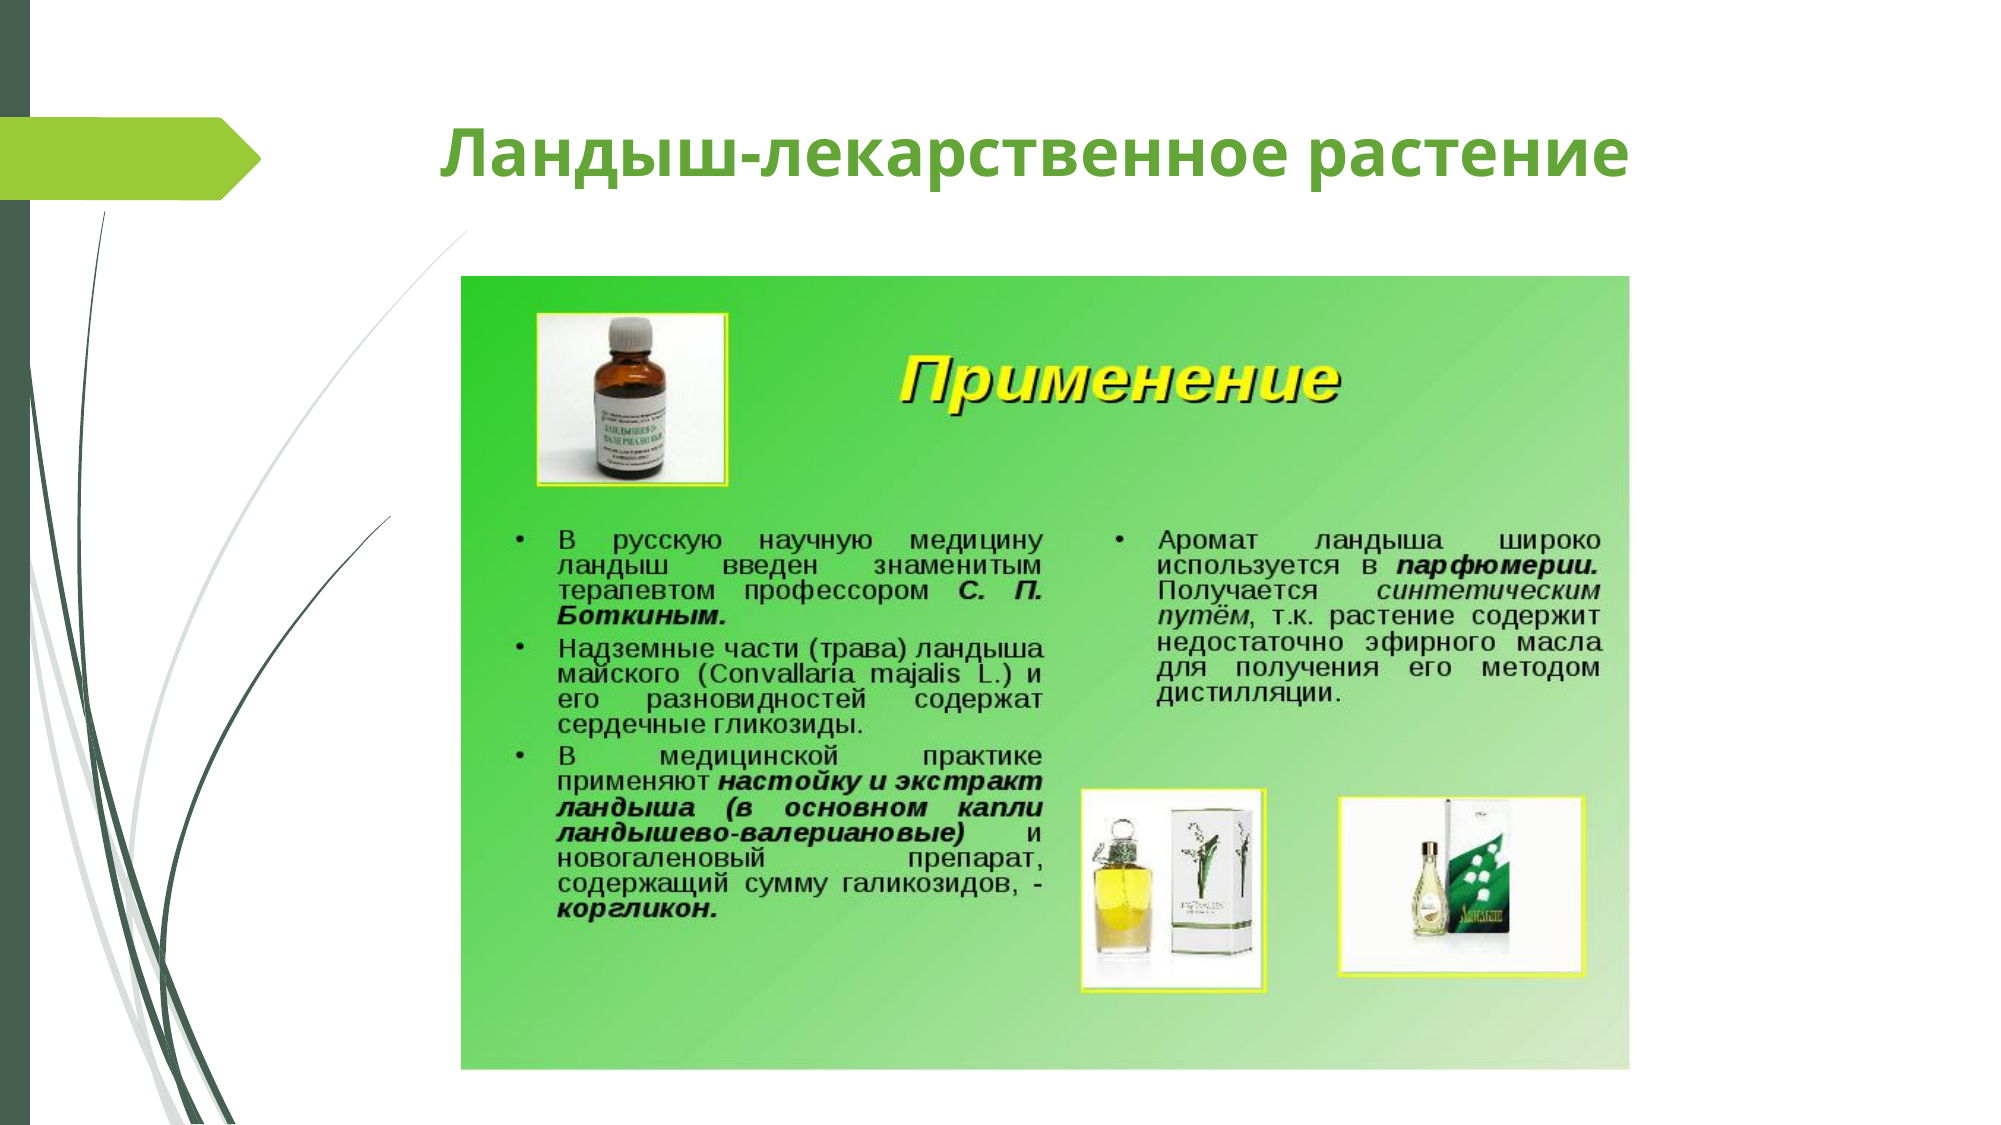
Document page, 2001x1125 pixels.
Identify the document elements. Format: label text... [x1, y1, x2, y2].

title Ландыш-лекарственное растение [425, 102, 1888, 313]
picture [461, 276, 1631, 1071]
